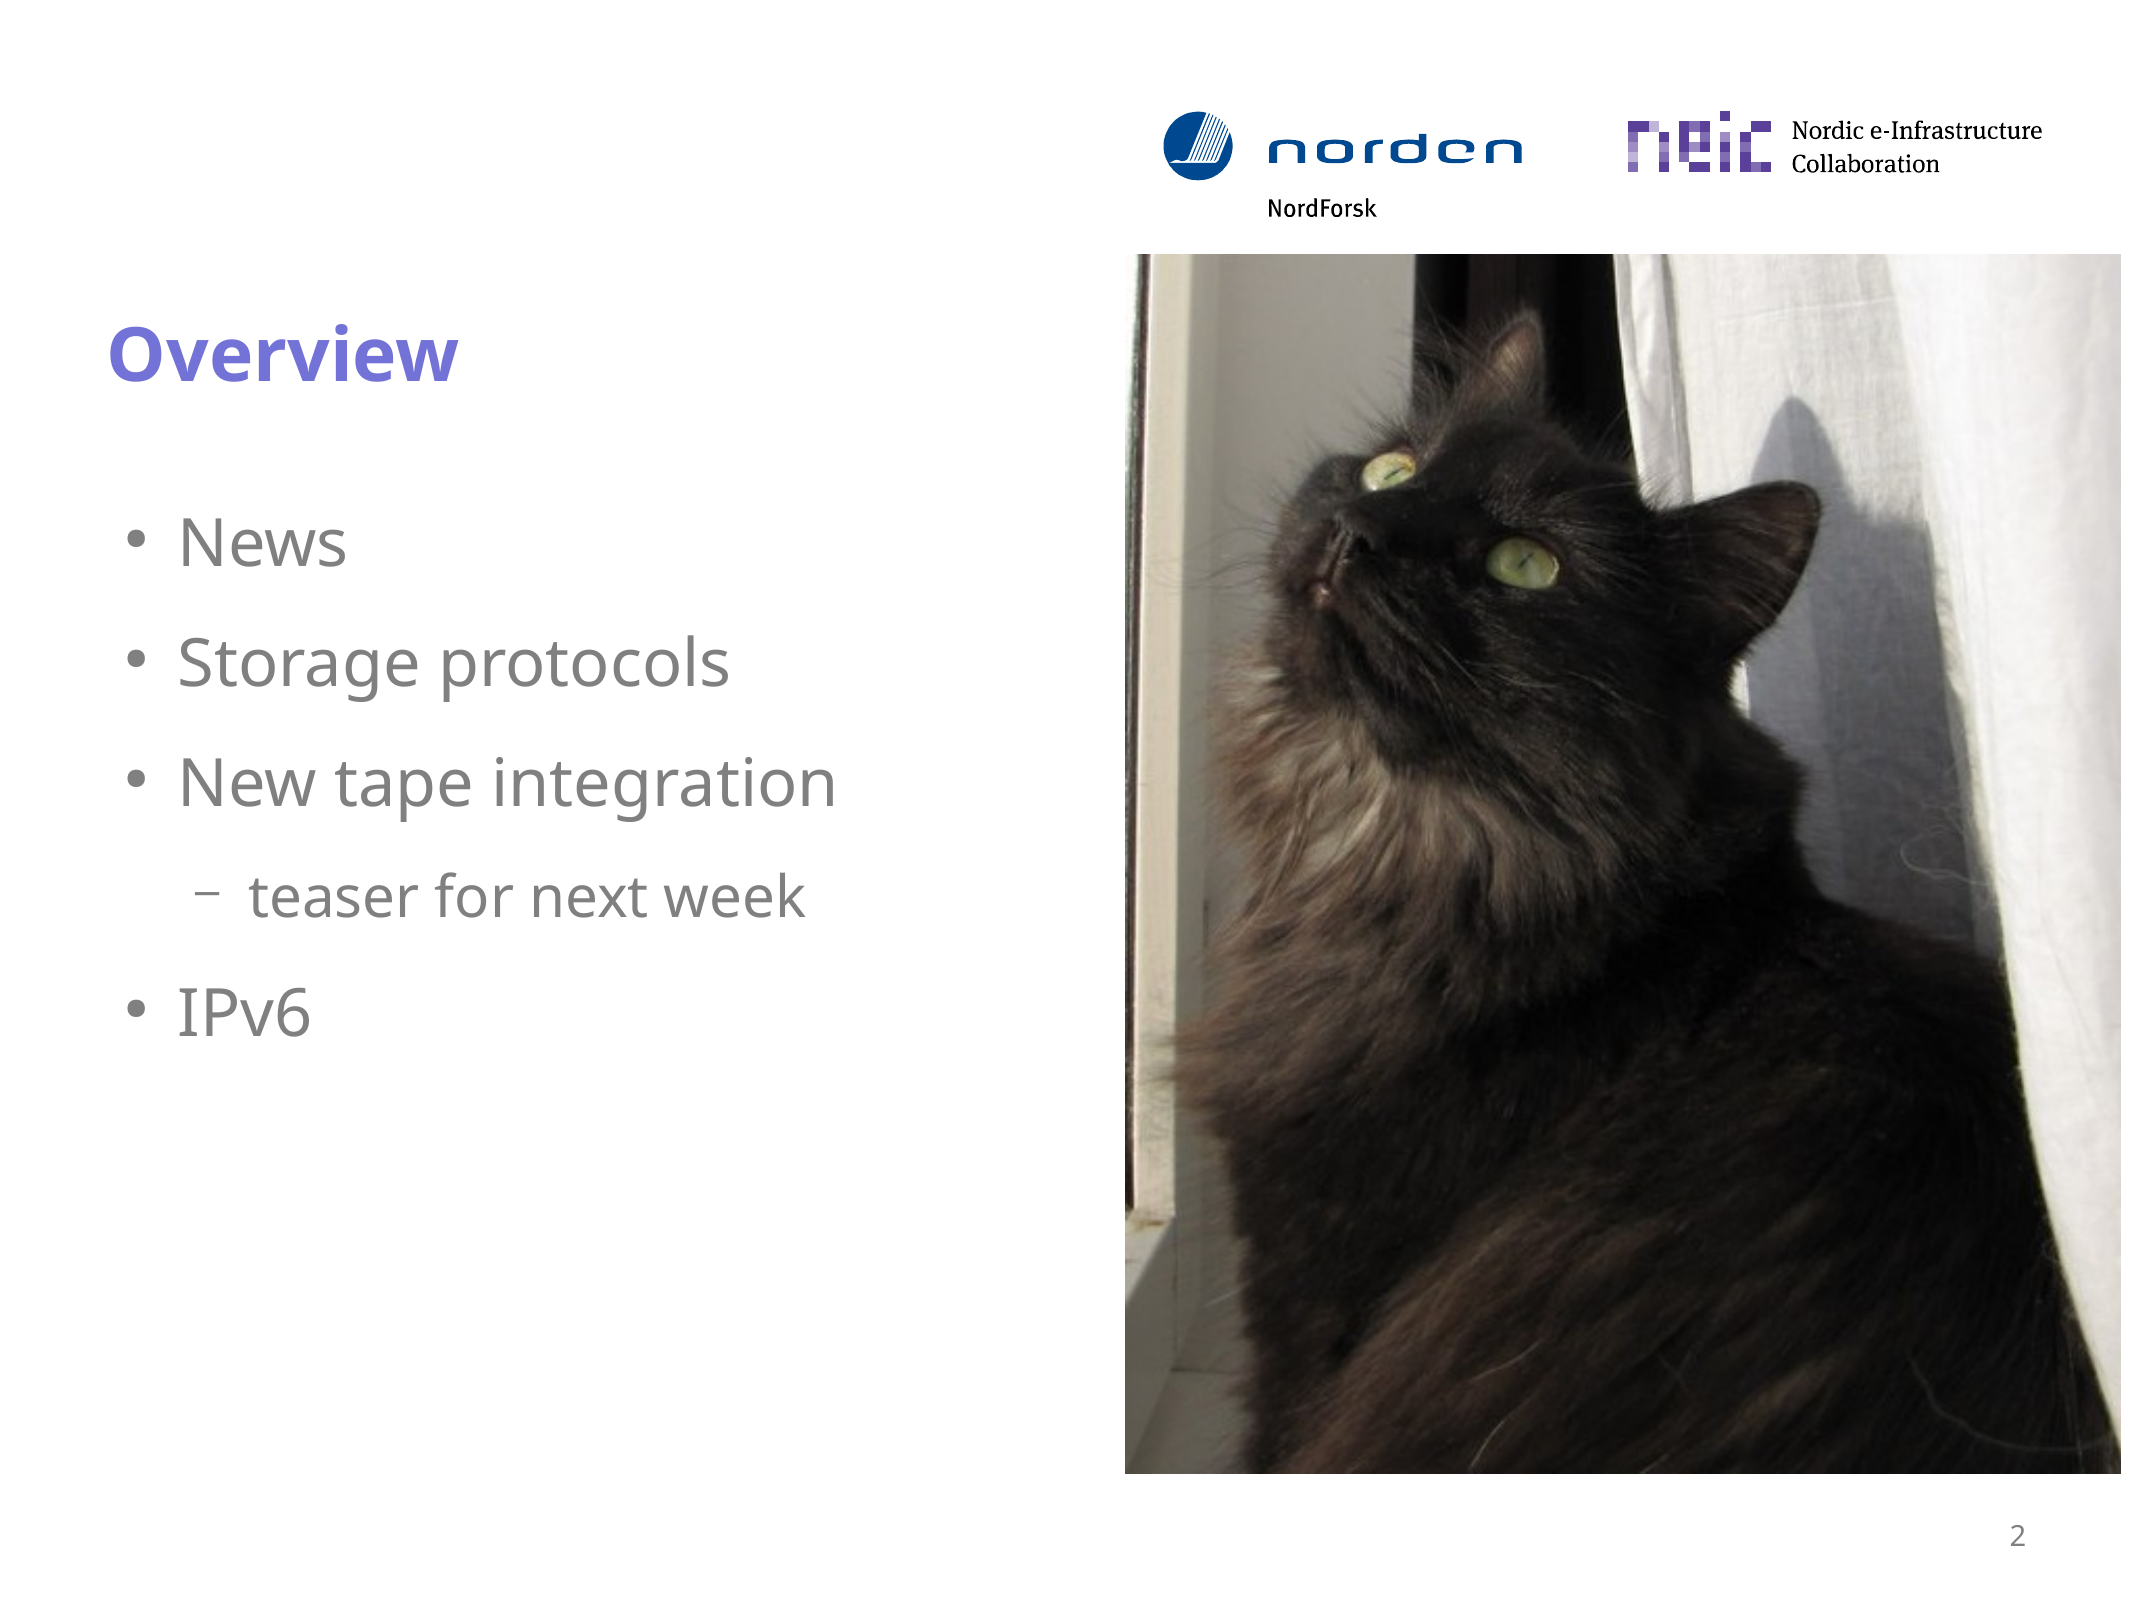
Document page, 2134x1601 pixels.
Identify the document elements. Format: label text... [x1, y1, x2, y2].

list News Storage protocols New tape integration teaser for next week IPv6 [106, 495, 1125, 1424]
title Overview [106, 219, 2027, 487]
picture [1125, 254, 2121, 1474]
